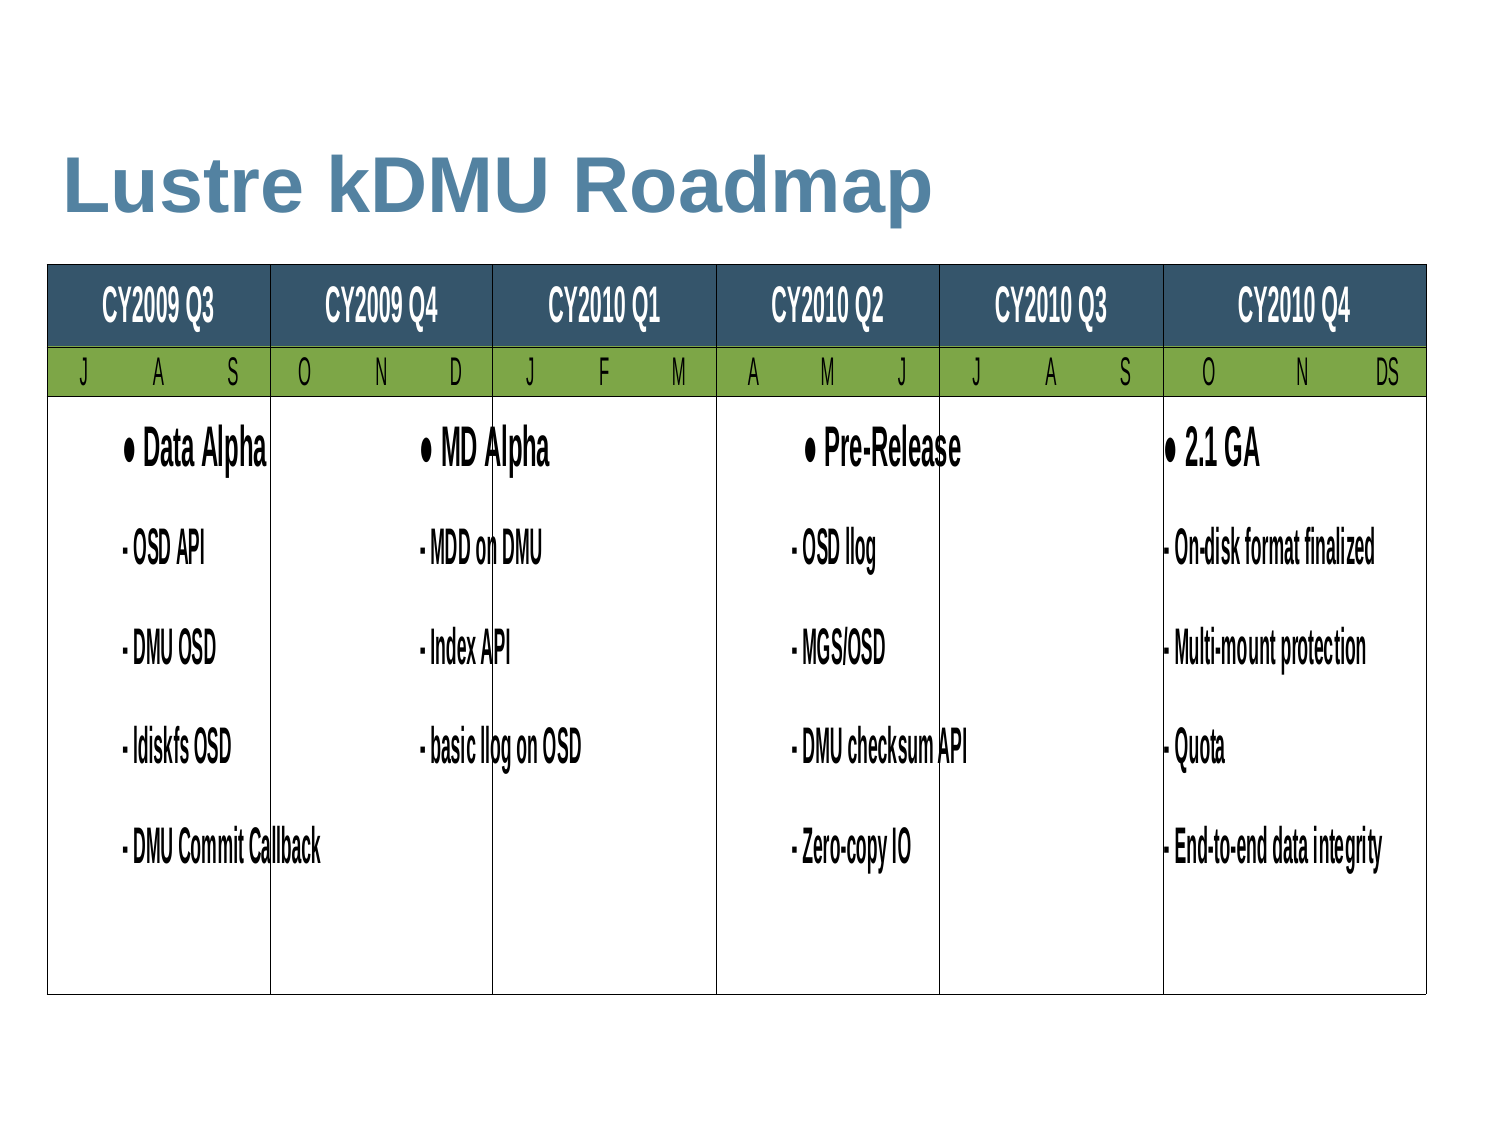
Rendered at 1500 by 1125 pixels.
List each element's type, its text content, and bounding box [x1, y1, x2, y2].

chart [46, 264, 1428, 1038]
title Lustre kDMU Roadmap [62, 122, 1425, 258]
